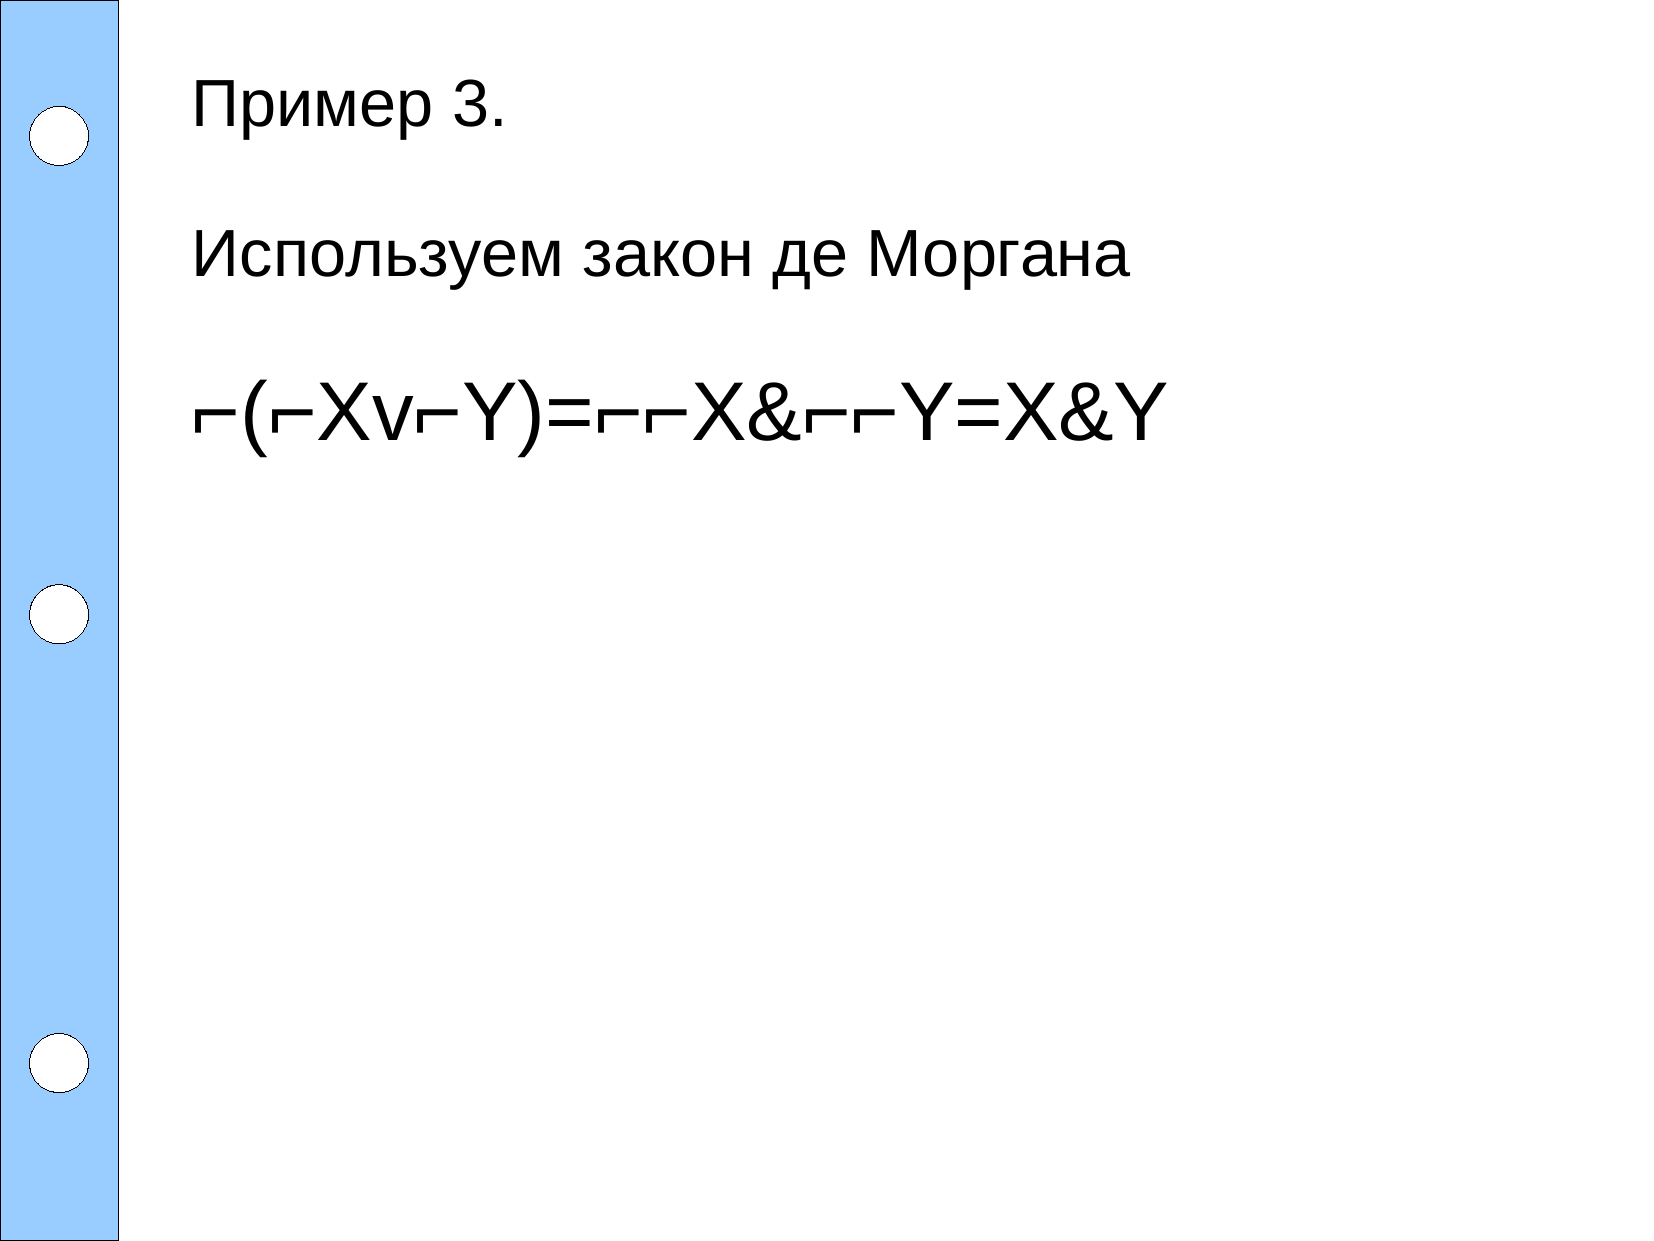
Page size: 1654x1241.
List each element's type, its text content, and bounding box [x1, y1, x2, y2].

text_box [0, 0, 119, 1241]
text_box Пример 3. Используем закон де Моргана ⌐(⌐Xv⌐Y)=⌐⌐X&⌐⌐Y=X&Y [177, 59, 1388, 466]
